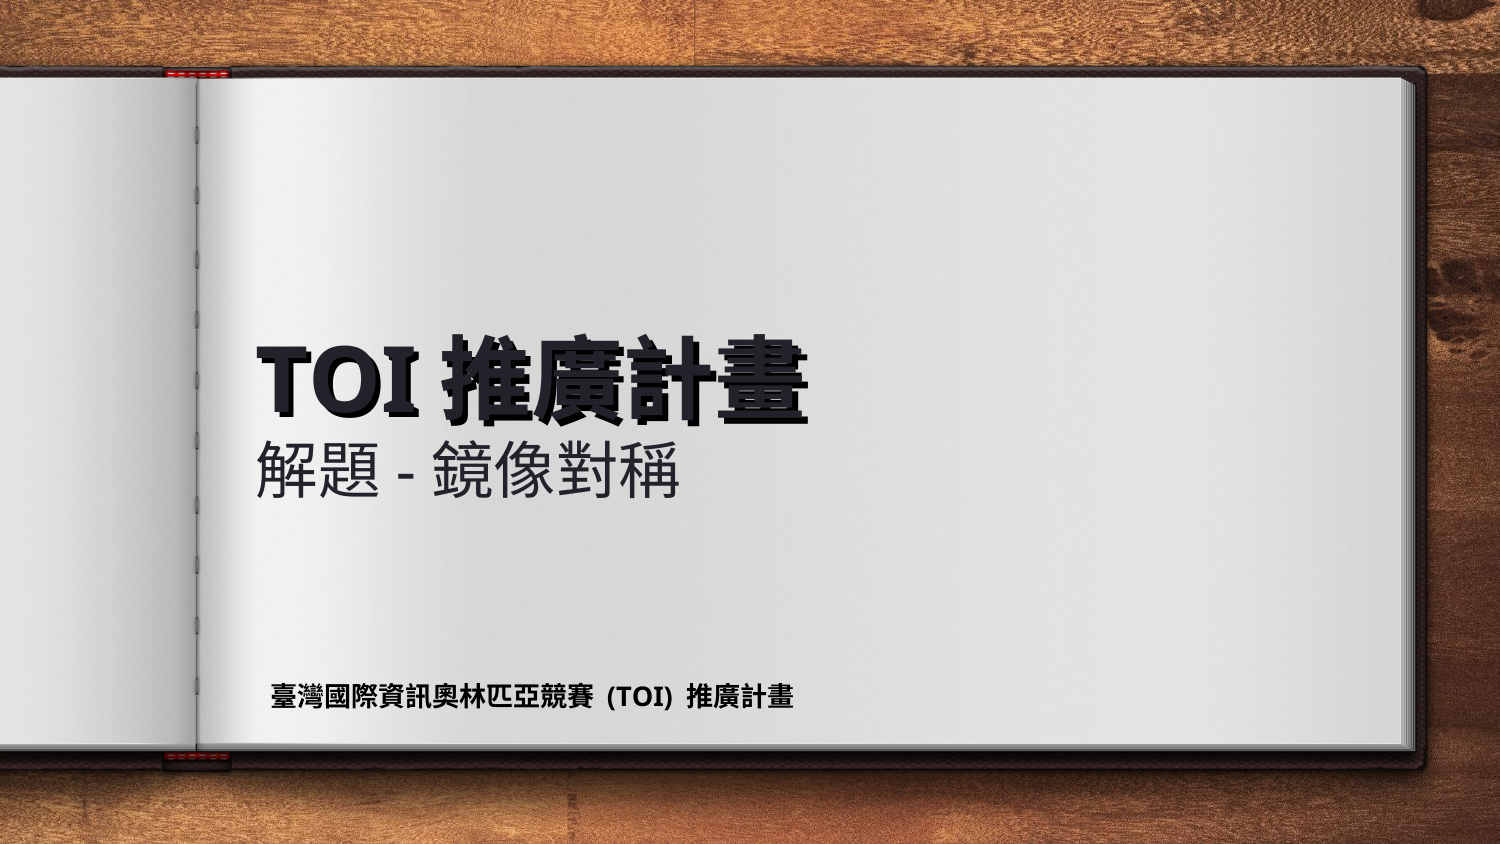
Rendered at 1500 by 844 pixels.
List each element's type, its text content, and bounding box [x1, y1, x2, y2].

title TOI推廣計畫 解題-鏡像對稱 [240, 262, 894, 565]
